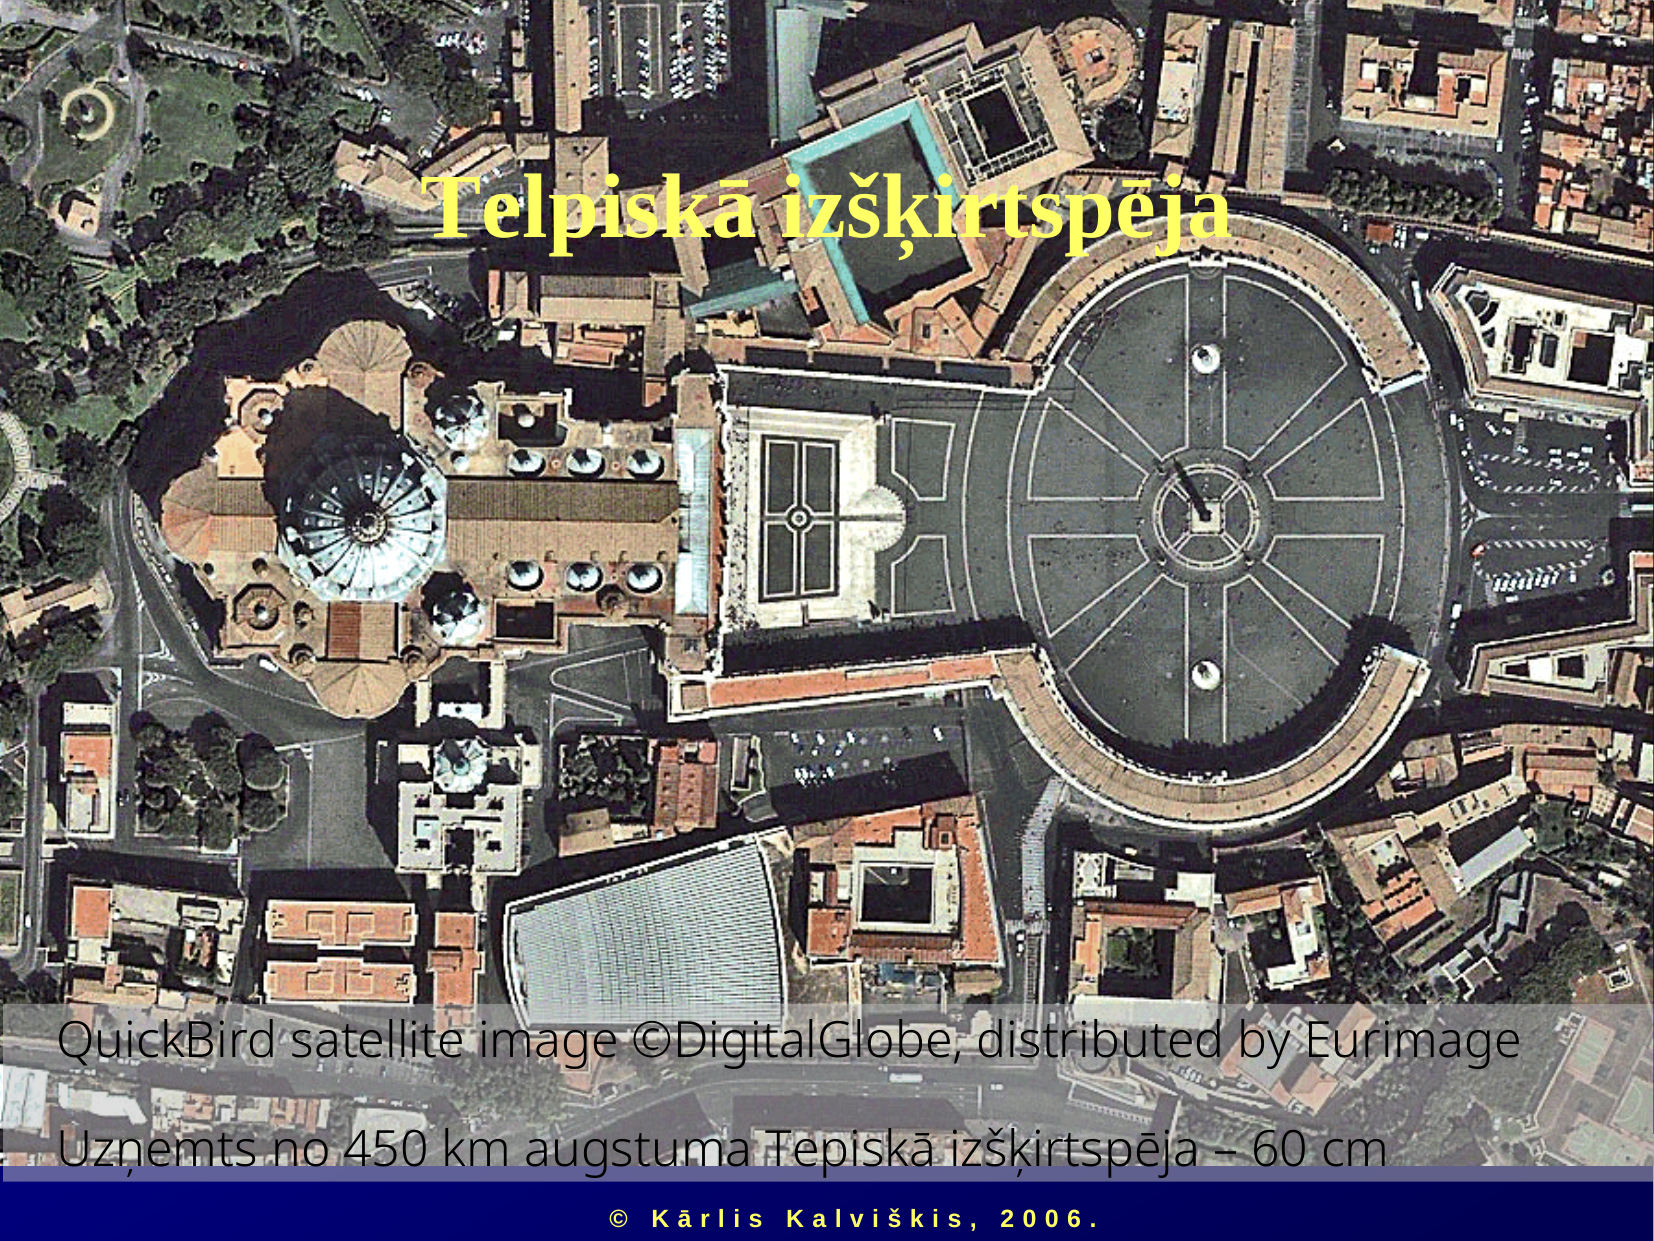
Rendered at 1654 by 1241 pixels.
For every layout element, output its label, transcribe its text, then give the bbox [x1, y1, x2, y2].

picture [0, 0, 1654, 1166]
text_box QuickBird satellite image ©DigitalGlobe, distributed by Eurimage Uzņemts no 450 km augstuma Tepiskā izšķirtspēja – 60 cm [3, 1003, 1654, 1160]
title Telpiskā izšķirtspēja [121, 102, 1534, 311]
